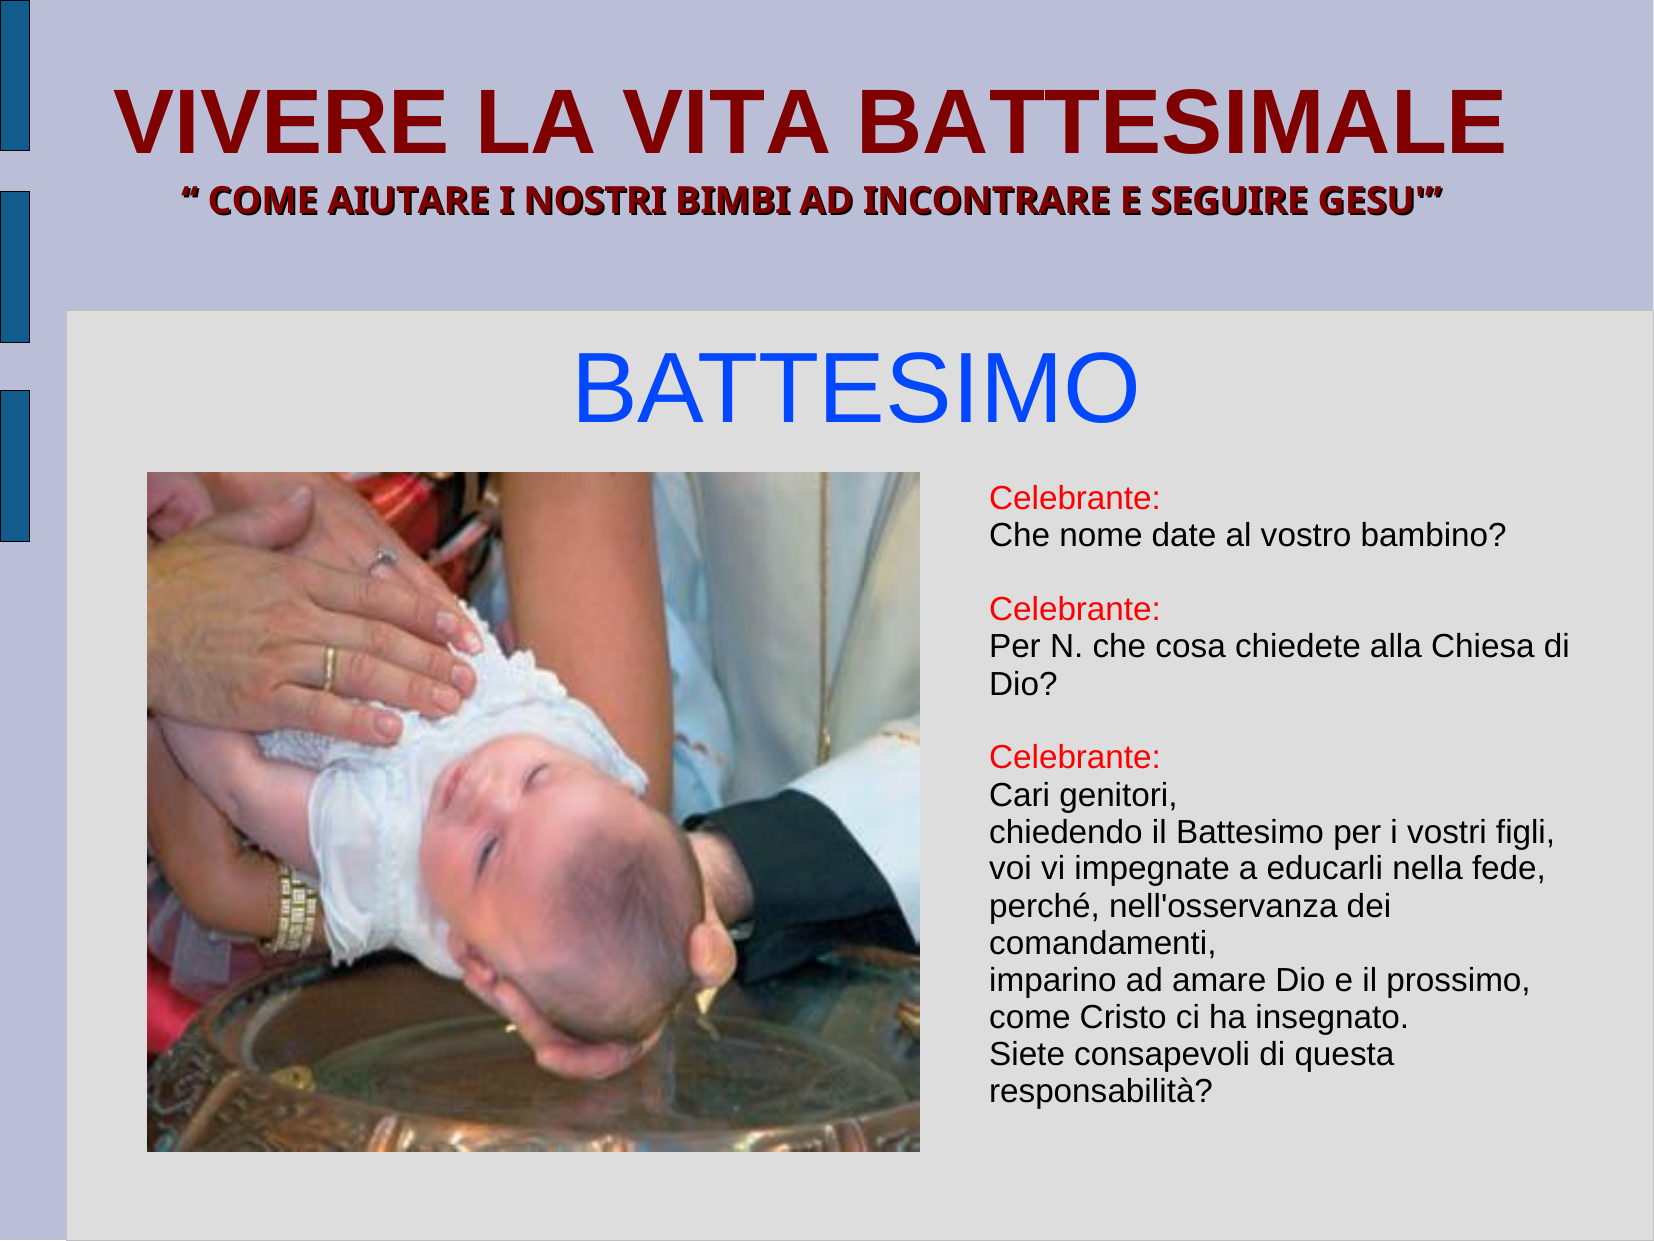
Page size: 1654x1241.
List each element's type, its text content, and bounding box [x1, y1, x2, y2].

picture [147, 472, 920, 1152]
text_box Celebrante: Che nome date al vostro bambino? Celebrante: Per N. che cosa chiedete alla Chiesa di Dio? Celebrante: Cari genitori, chiedendo il Battesimo per i vostri figli, voi vi impegnate a educarli nella fede, perché, nell'osservanza dei comandamenti, imparino ad amare Dio e il prossimo, come Cristo ci ha insegnato. Siete consapevoli di questa responsabilità? [974, 472, 1625, 1191]
title VIVERE LA VITA BATTESIMALE “ COME AIUTARE I NOSTRI BIMBI AD INCONTRARE E SEGUIRE GESU'” [59, 29, 1565, 266]
subtitle [121, 344, 1534, 1182]
text_box BATTESIMO [442, 324, 1270, 452]
